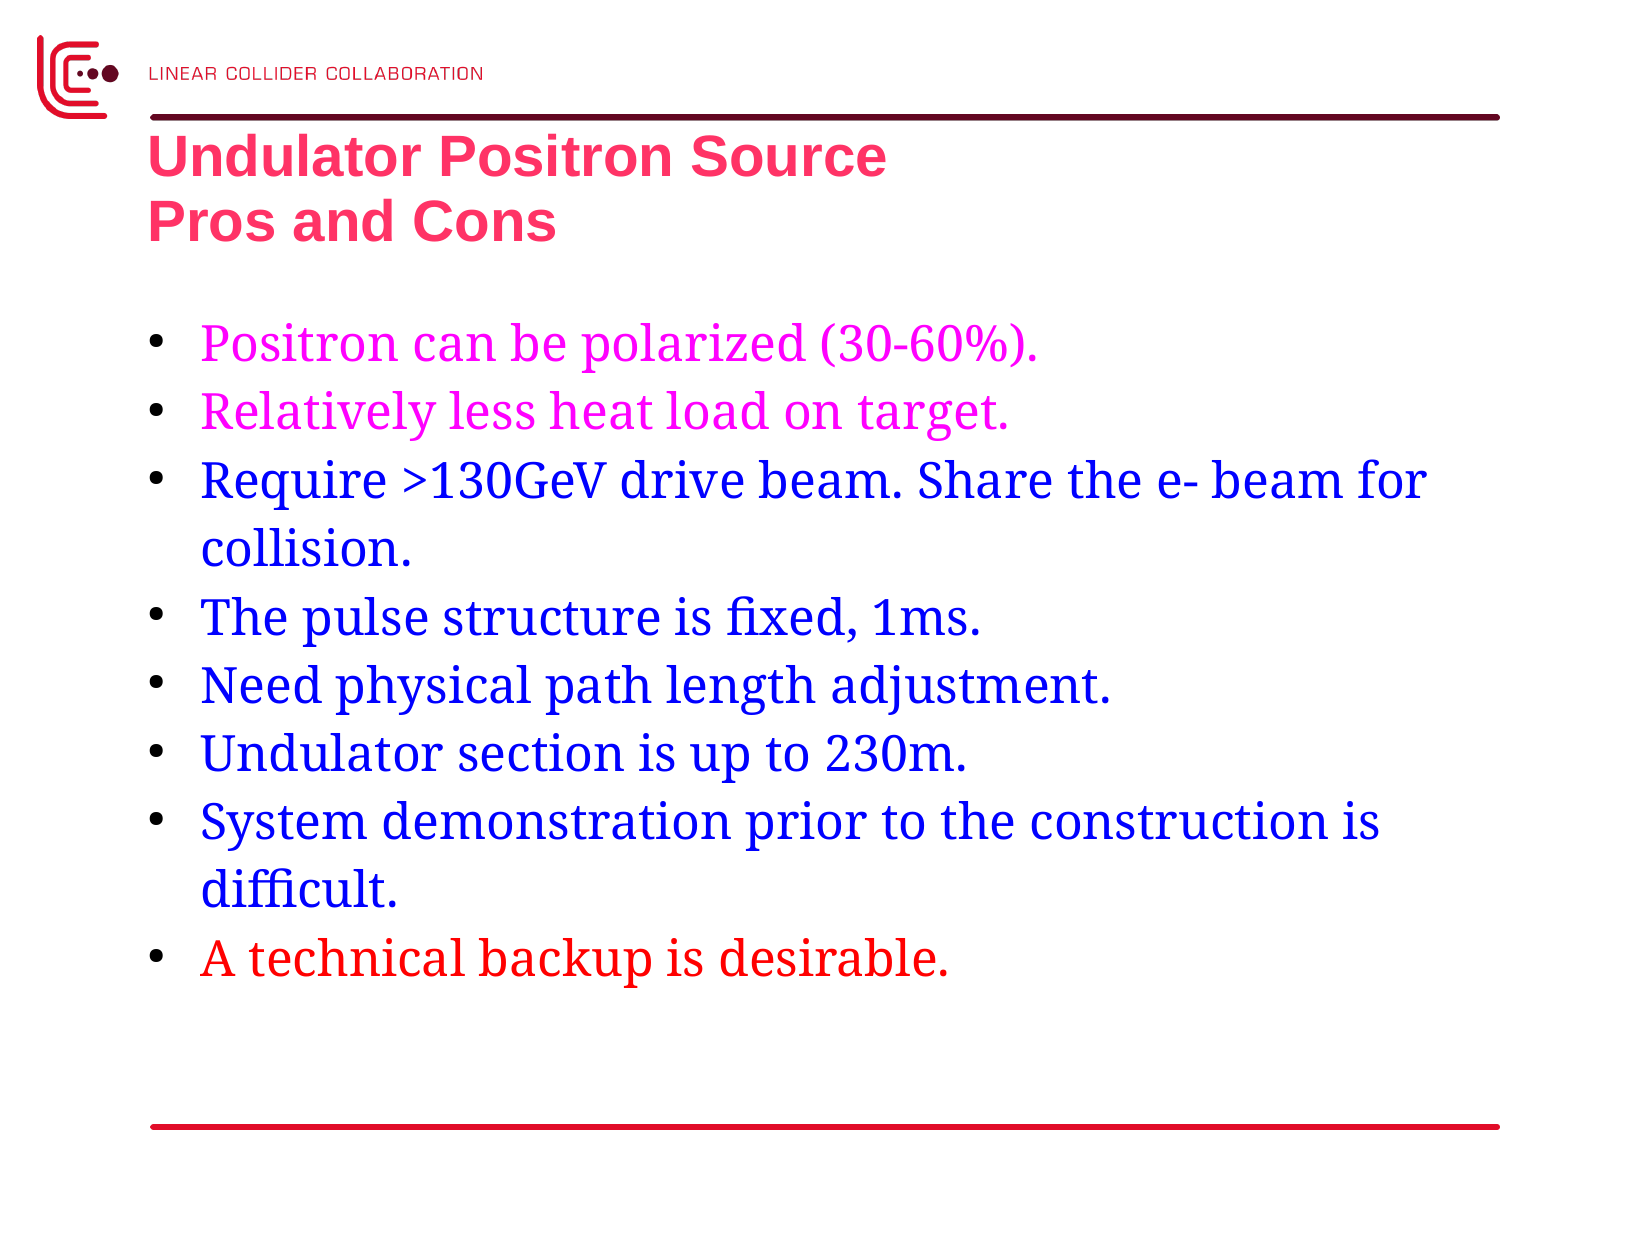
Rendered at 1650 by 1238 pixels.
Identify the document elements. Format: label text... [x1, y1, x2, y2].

picture [37, 35, 482, 119]
picture [208, 886, 221, 904]
list Positron can be polarized (30-60%). Relatively less heat load on target. Require >130GeV drive beam. Share the e- beam for collision. The pulse structure is fixed, 1ms. Need physical path length adjustment. Undulator section is up to 230m. System demonstration prior to the construction is difficult. A technical backup is desirable. [129, 308, 1515, 886]
picture [331, 886, 343, 904]
picture [150, 886, 1500, 1130]
title Undulator Positron Source Pros and Cons [147, 70, 1533, 307]
